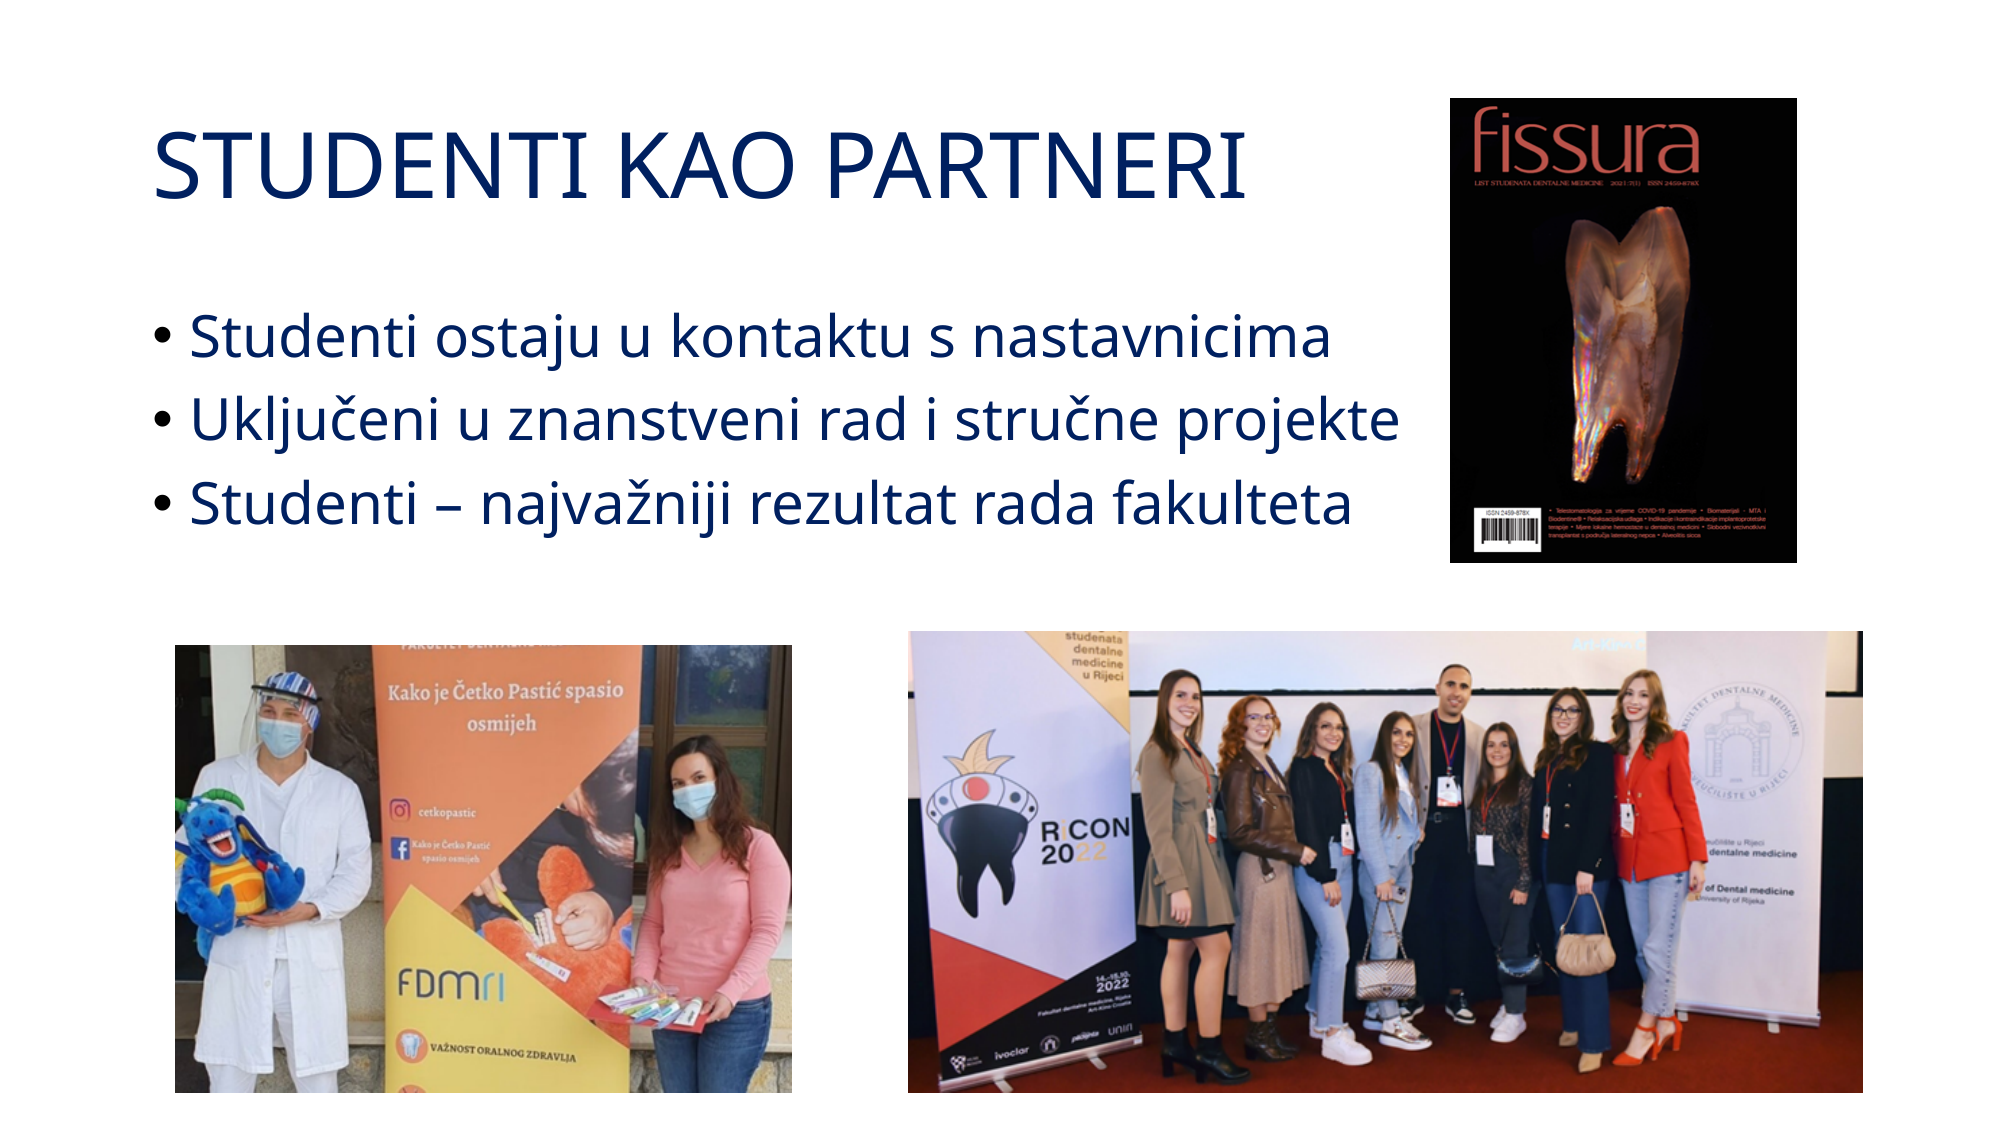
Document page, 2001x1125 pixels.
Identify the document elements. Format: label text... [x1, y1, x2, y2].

title STUDENTI KAO PARTNERI [137, 59, 1863, 278]
picture [908, 631, 1863, 1093]
picture [1450, 98, 1797, 563]
picture [175, 645, 792, 1093]
list Studenti ostaju u kontaktu s nastavnicima Uključeni u znanstveni rad i stručne projekte Studenti – najvažniji rezultat rada fakulteta [137, 299, 1863, 1014]
